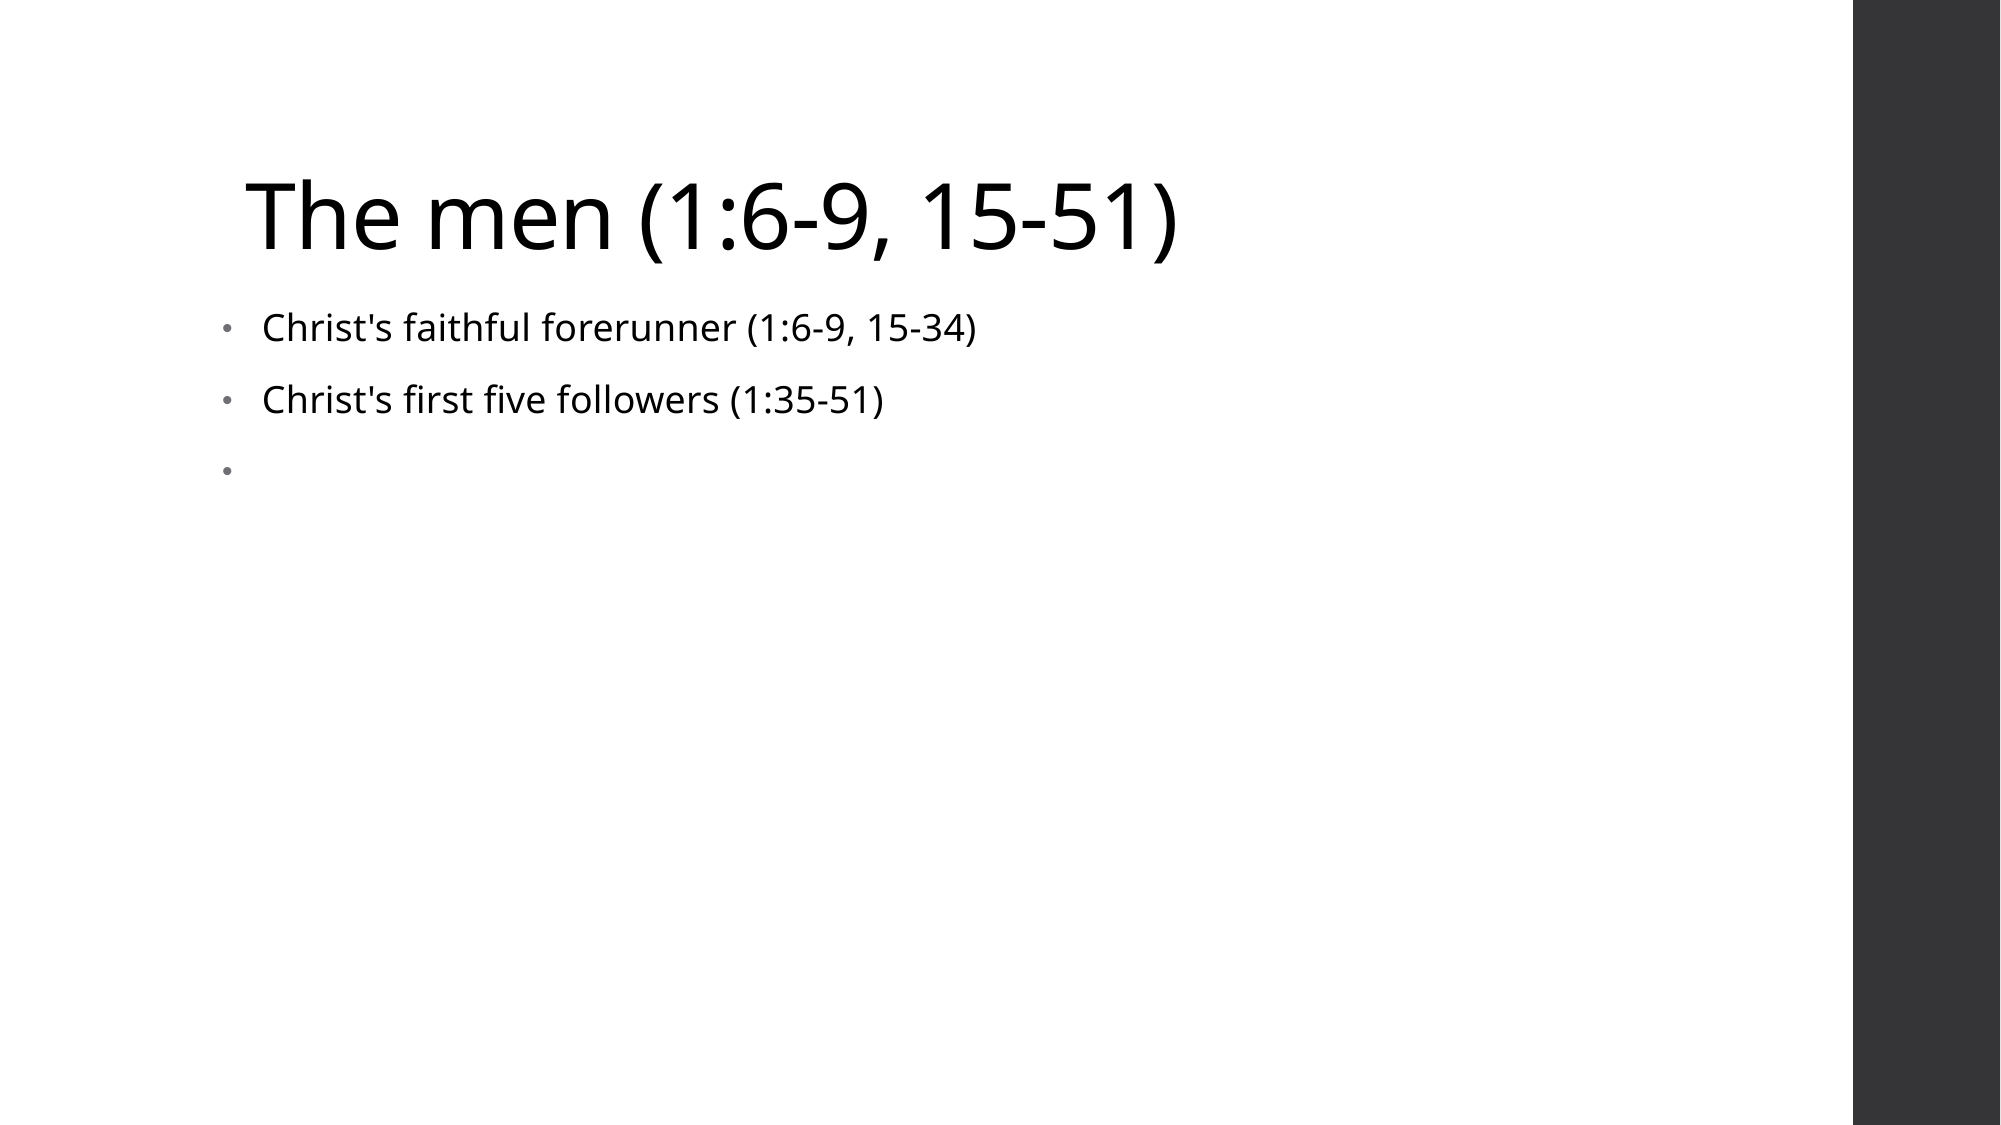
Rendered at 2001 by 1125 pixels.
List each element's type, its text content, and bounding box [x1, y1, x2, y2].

list Christ's faithful forerunner (1:6-9, 15-34) Christ's first five followers (1:35-51) [206, 299, 1617, 1014]
title The men (1:6-9, 15-51) [206, 60, 1797, 278]
